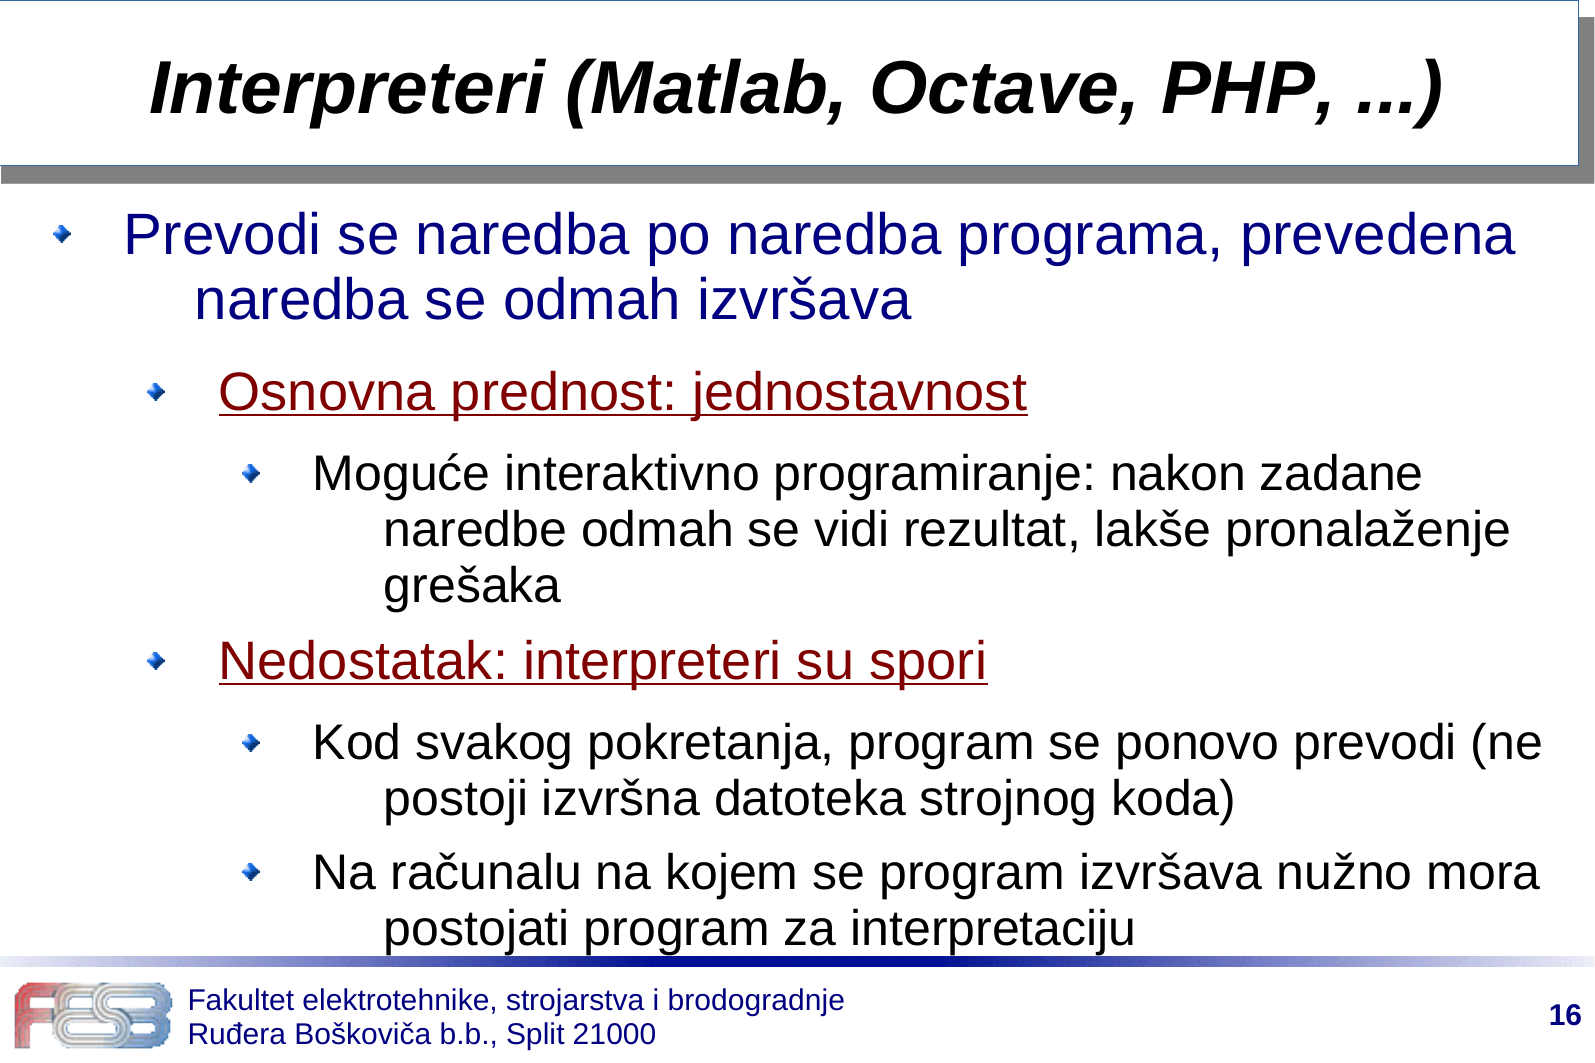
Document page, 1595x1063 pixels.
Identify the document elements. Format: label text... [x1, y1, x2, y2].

picture [0, 956, 1595, 967]
picture [9, 975, 177, 1059]
title Interpreteri (Matlab, Octave, PHP, ...) [0, 0, 1595, 175]
list Prevodi se naredba po naredba programa, prevedena naredba se odmah izvršava Osnovna prednost: jednostavnost Moguće interaktivno programiranje: nakon zadane naredbe odmah se vidi rezultat, lakše pronalaženje grešaka Nedostatak: interpreteri su spori Kod svakog pokretanja, program se ponovo prevodi (ne postoji izvršna datoteka strojnog koda) Na računalu na kojem se program izvršava nužno mora postojati program za interpretaciju [29, 201, 1565, 944]
